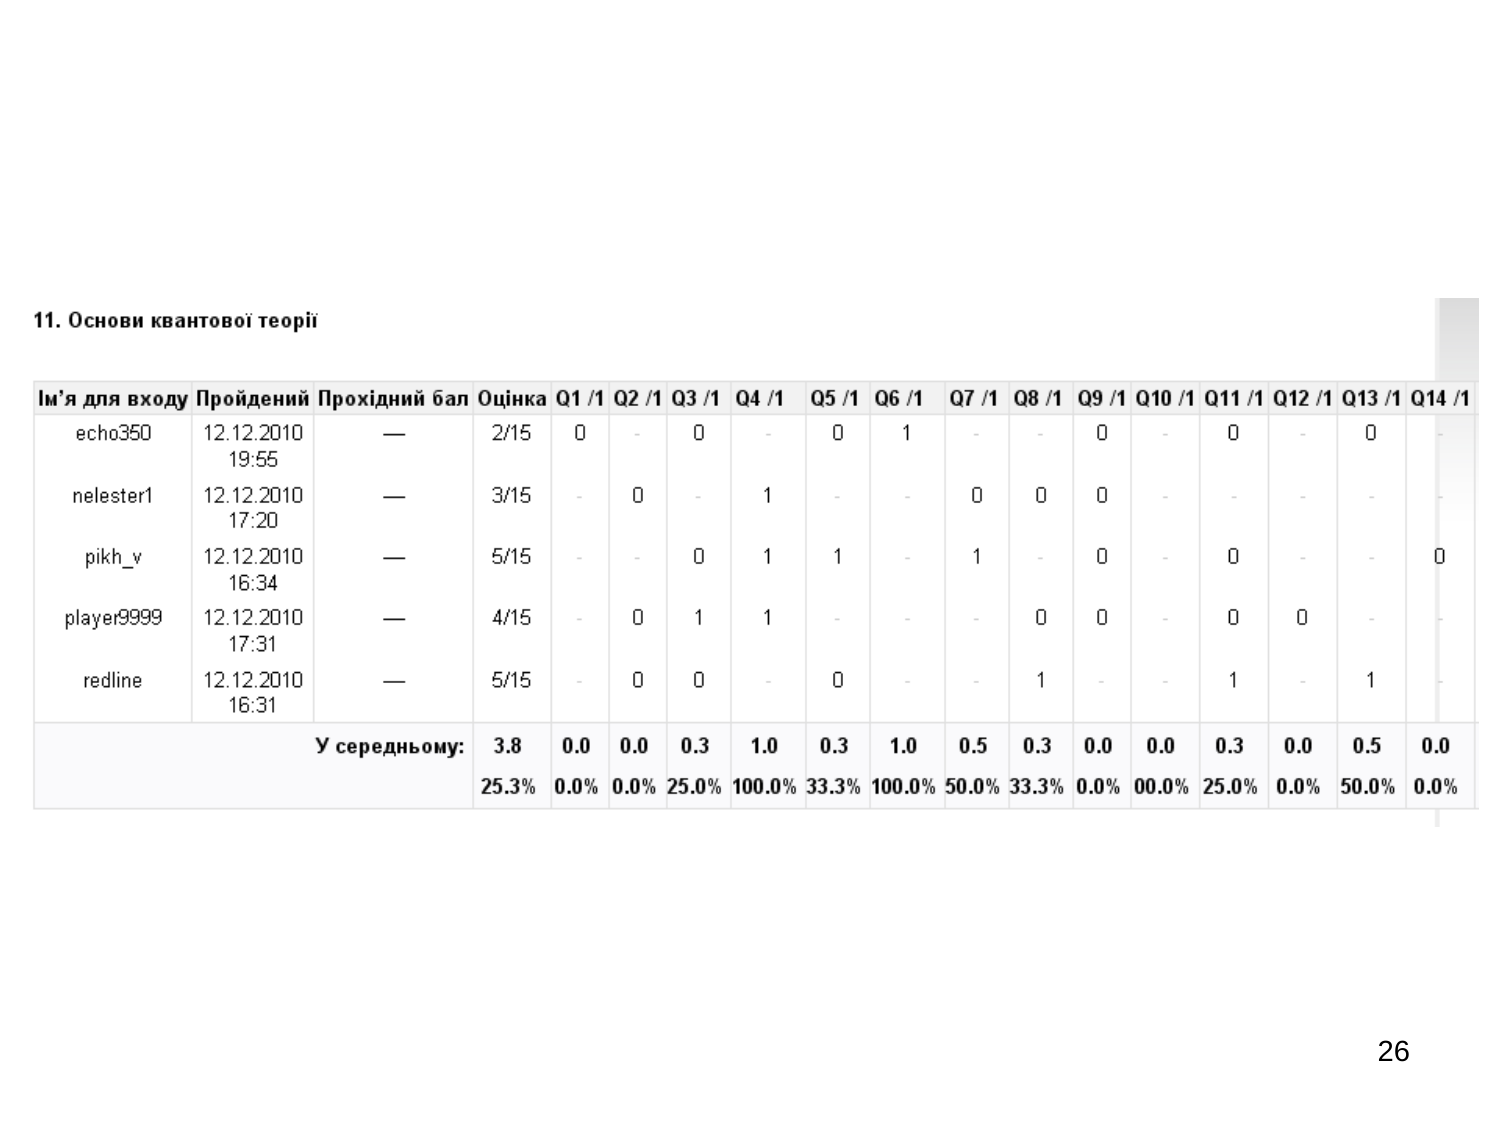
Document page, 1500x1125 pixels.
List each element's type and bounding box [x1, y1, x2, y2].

picture [21, 298, 1479, 827]
